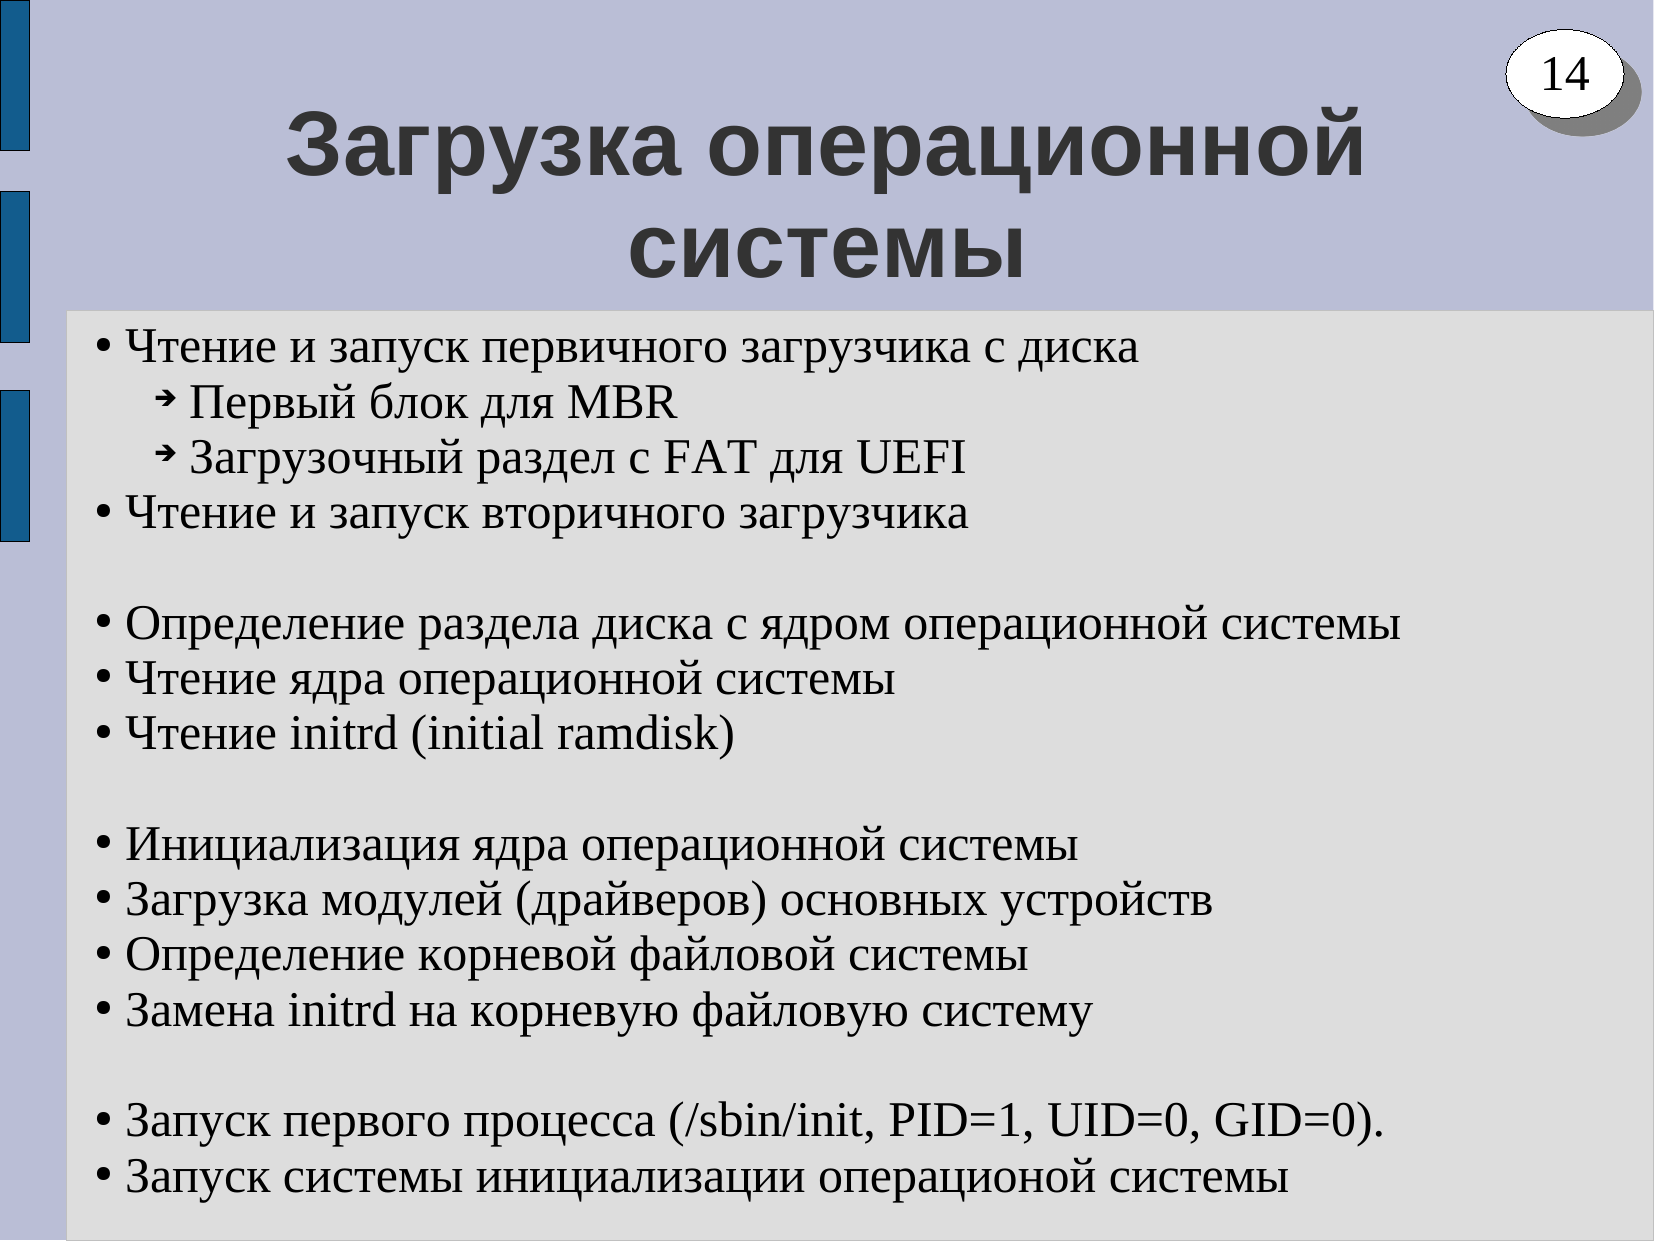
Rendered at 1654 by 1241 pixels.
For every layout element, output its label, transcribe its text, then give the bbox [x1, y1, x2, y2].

text_box Чтение и запуск первичного загрузчика с диска Первый блок для MBR Загрузочный раздел с FAT для UEFI Чтение и запуск вторичного загрузчика Определение раздела диска с ядром операционной системы Чтение ядра операционной системы Чтение initrd (initial ramdisk) Инициализация ядра операционной системы Загрузка модулей (драйверов) основных устройств Определение корневой файловой системы Замена initrd на корневую файловую систему Запуск первого процесса (/sbin/init, PID=1, UID=0, GID=0). Запуск системы инициализации операционой системы [94, 318, 1601, 1235]
title Загрузка операционной системы [121, 91, 1534, 299]
text_box 14 [1505, 29, 1625, 119]
